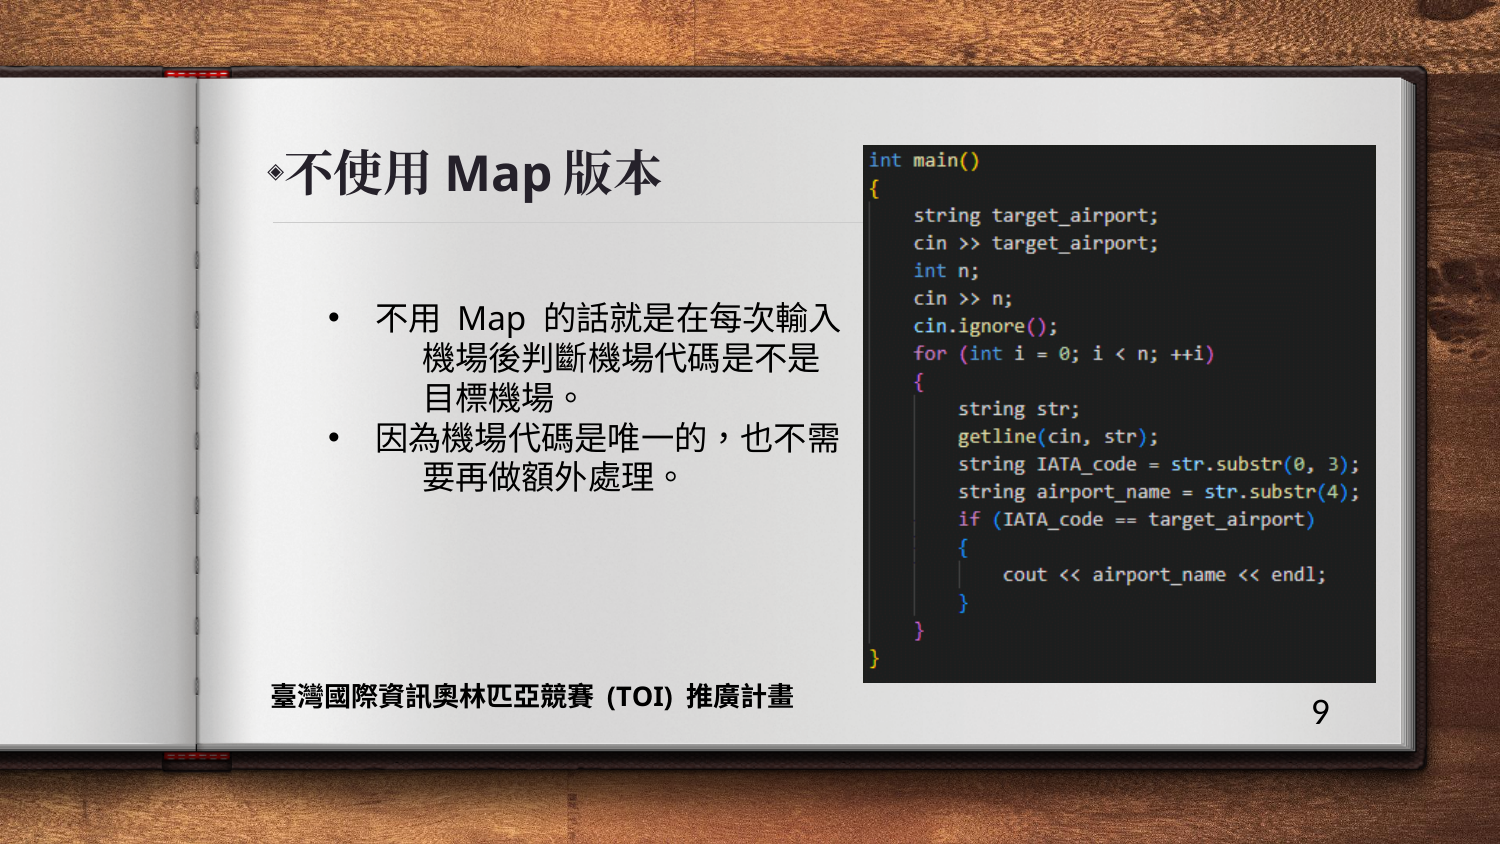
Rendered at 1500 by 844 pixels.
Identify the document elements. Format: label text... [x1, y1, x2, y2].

text_box 不用 Map 的話就是在每次輸入機場後判斷機場代碼是不是目標機場。 因為機場代碼是唯一的，也不需要再做額外處理。 [313, 289, 863, 507]
list 不使用Map版本 [252, 126, 1194, 216]
picture [863, 145, 1376, 683]
text_box 9 [1295, 672, 1386, 737]
